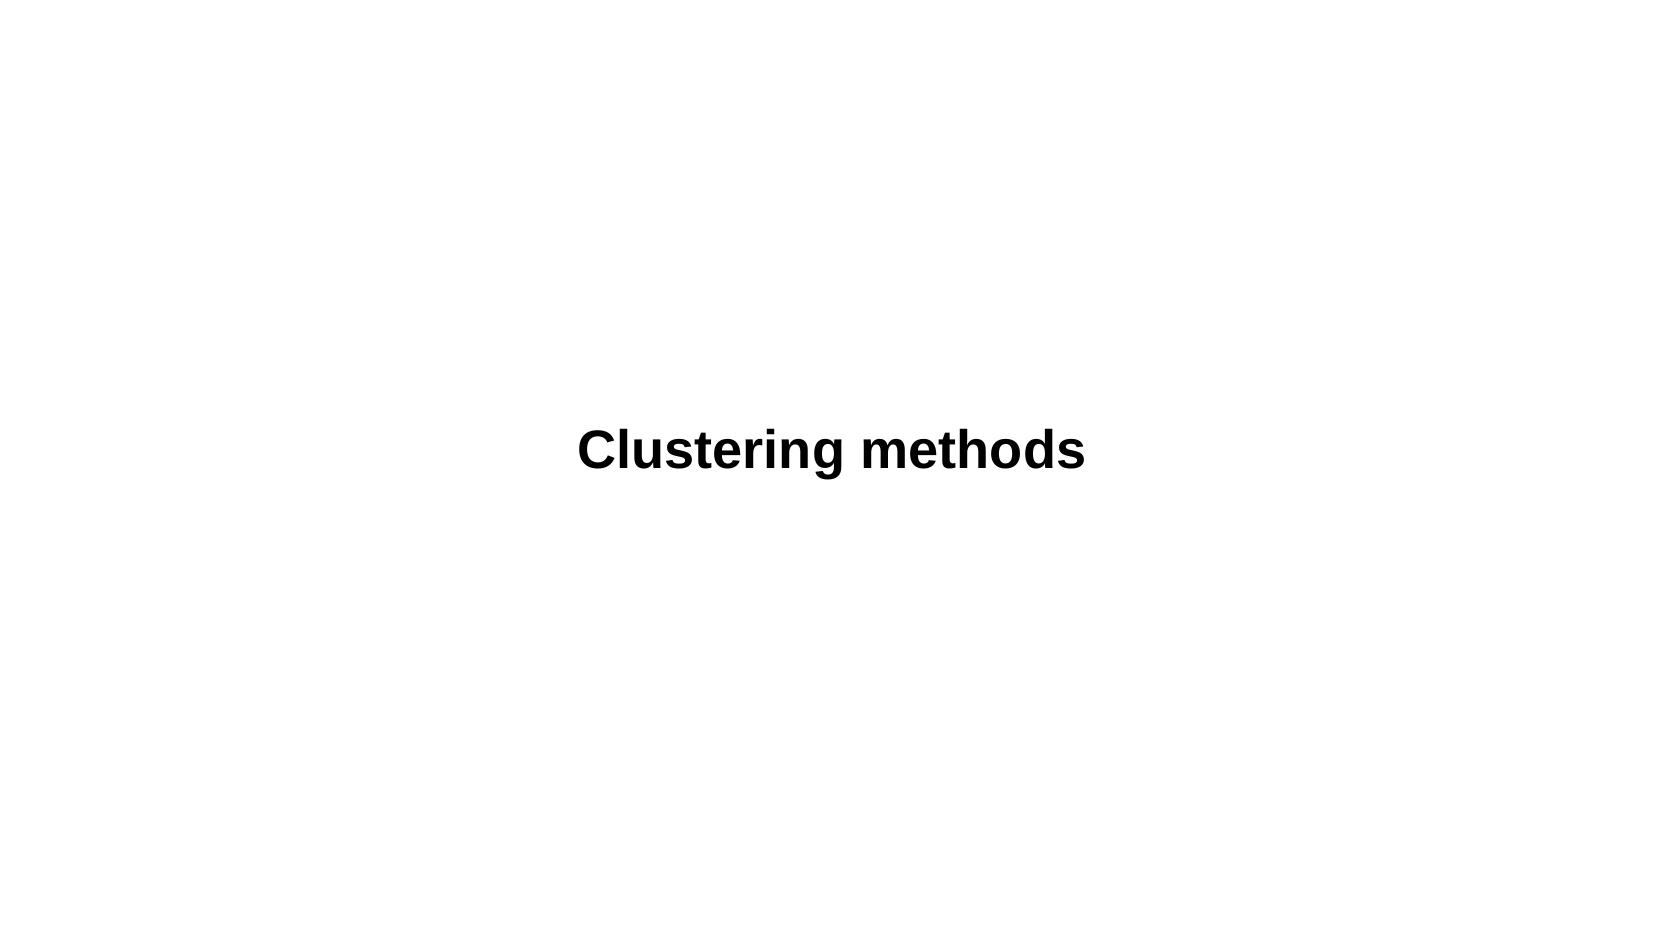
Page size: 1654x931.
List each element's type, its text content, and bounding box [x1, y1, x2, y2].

text_box Clustering methods [562, 412, 1103, 488]
